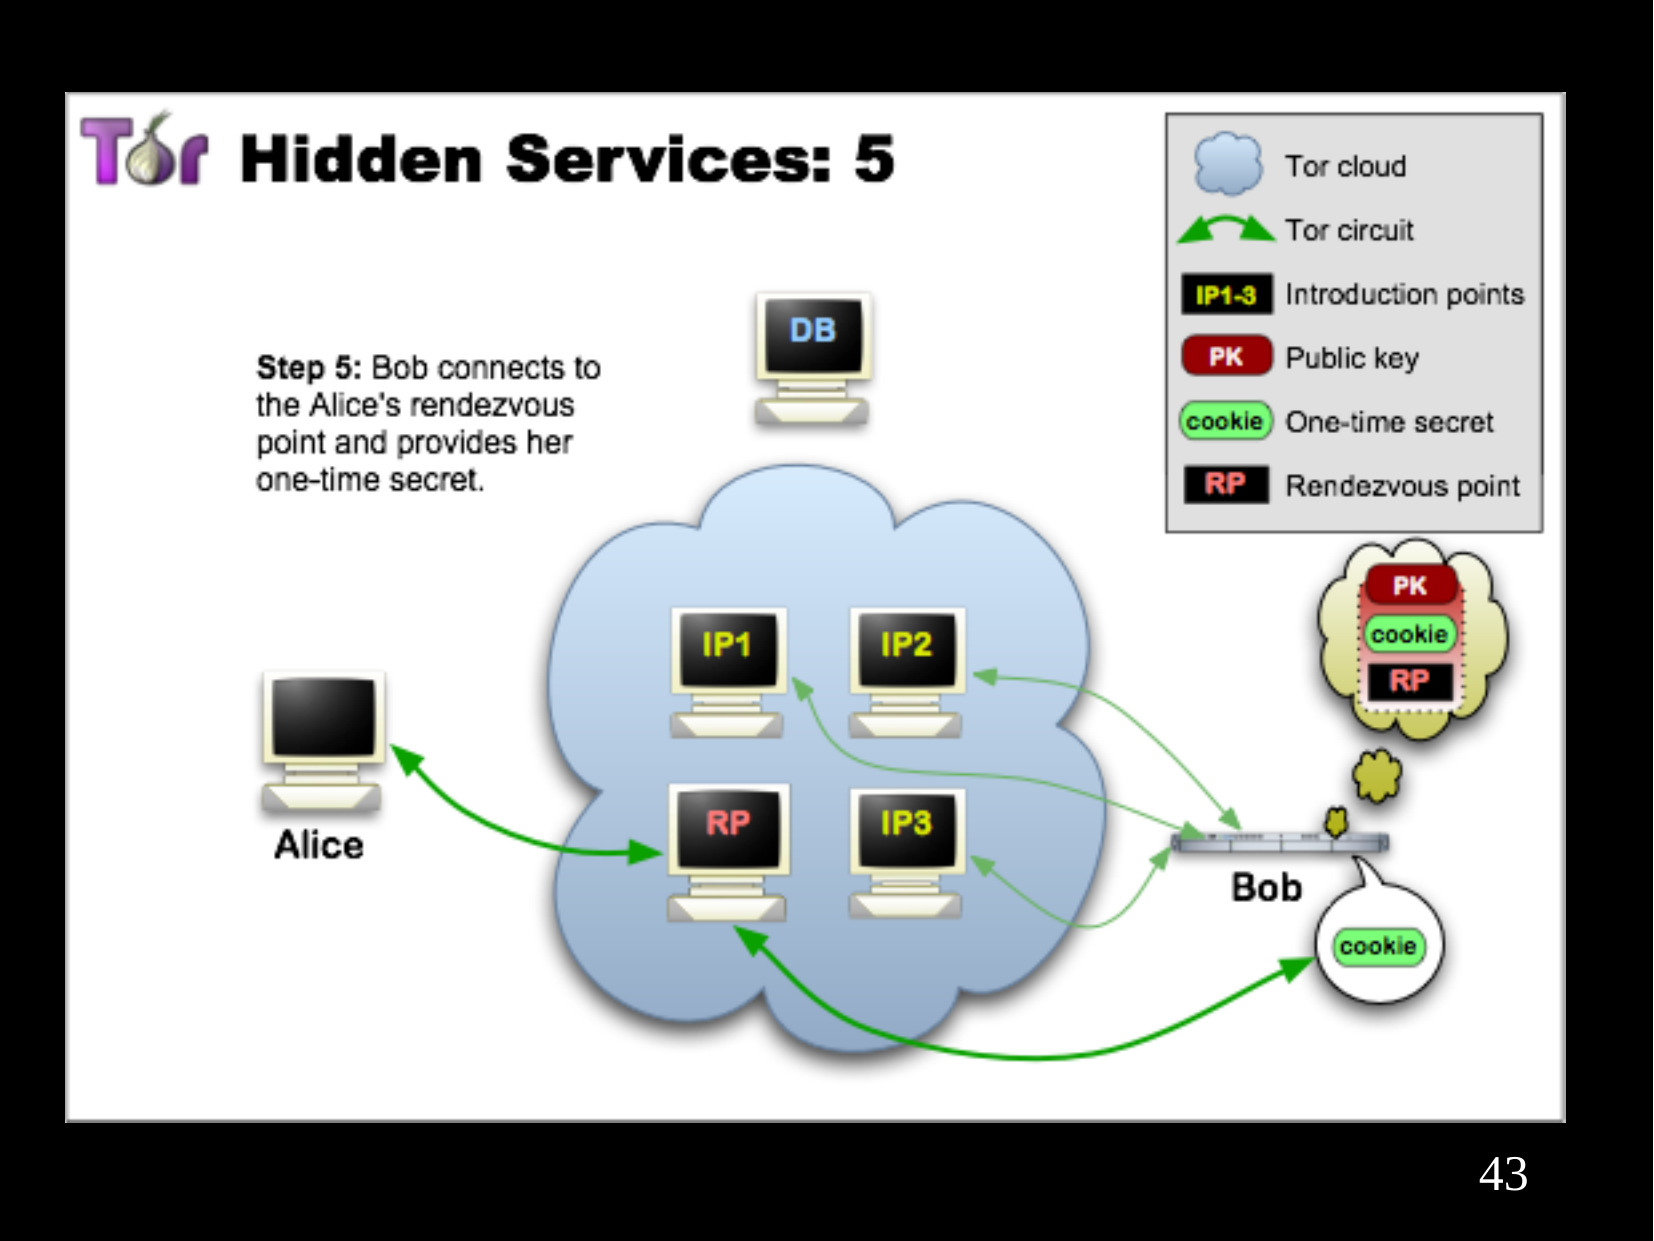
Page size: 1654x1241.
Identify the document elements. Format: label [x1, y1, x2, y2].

picture [65, 92, 1566, 1123]
